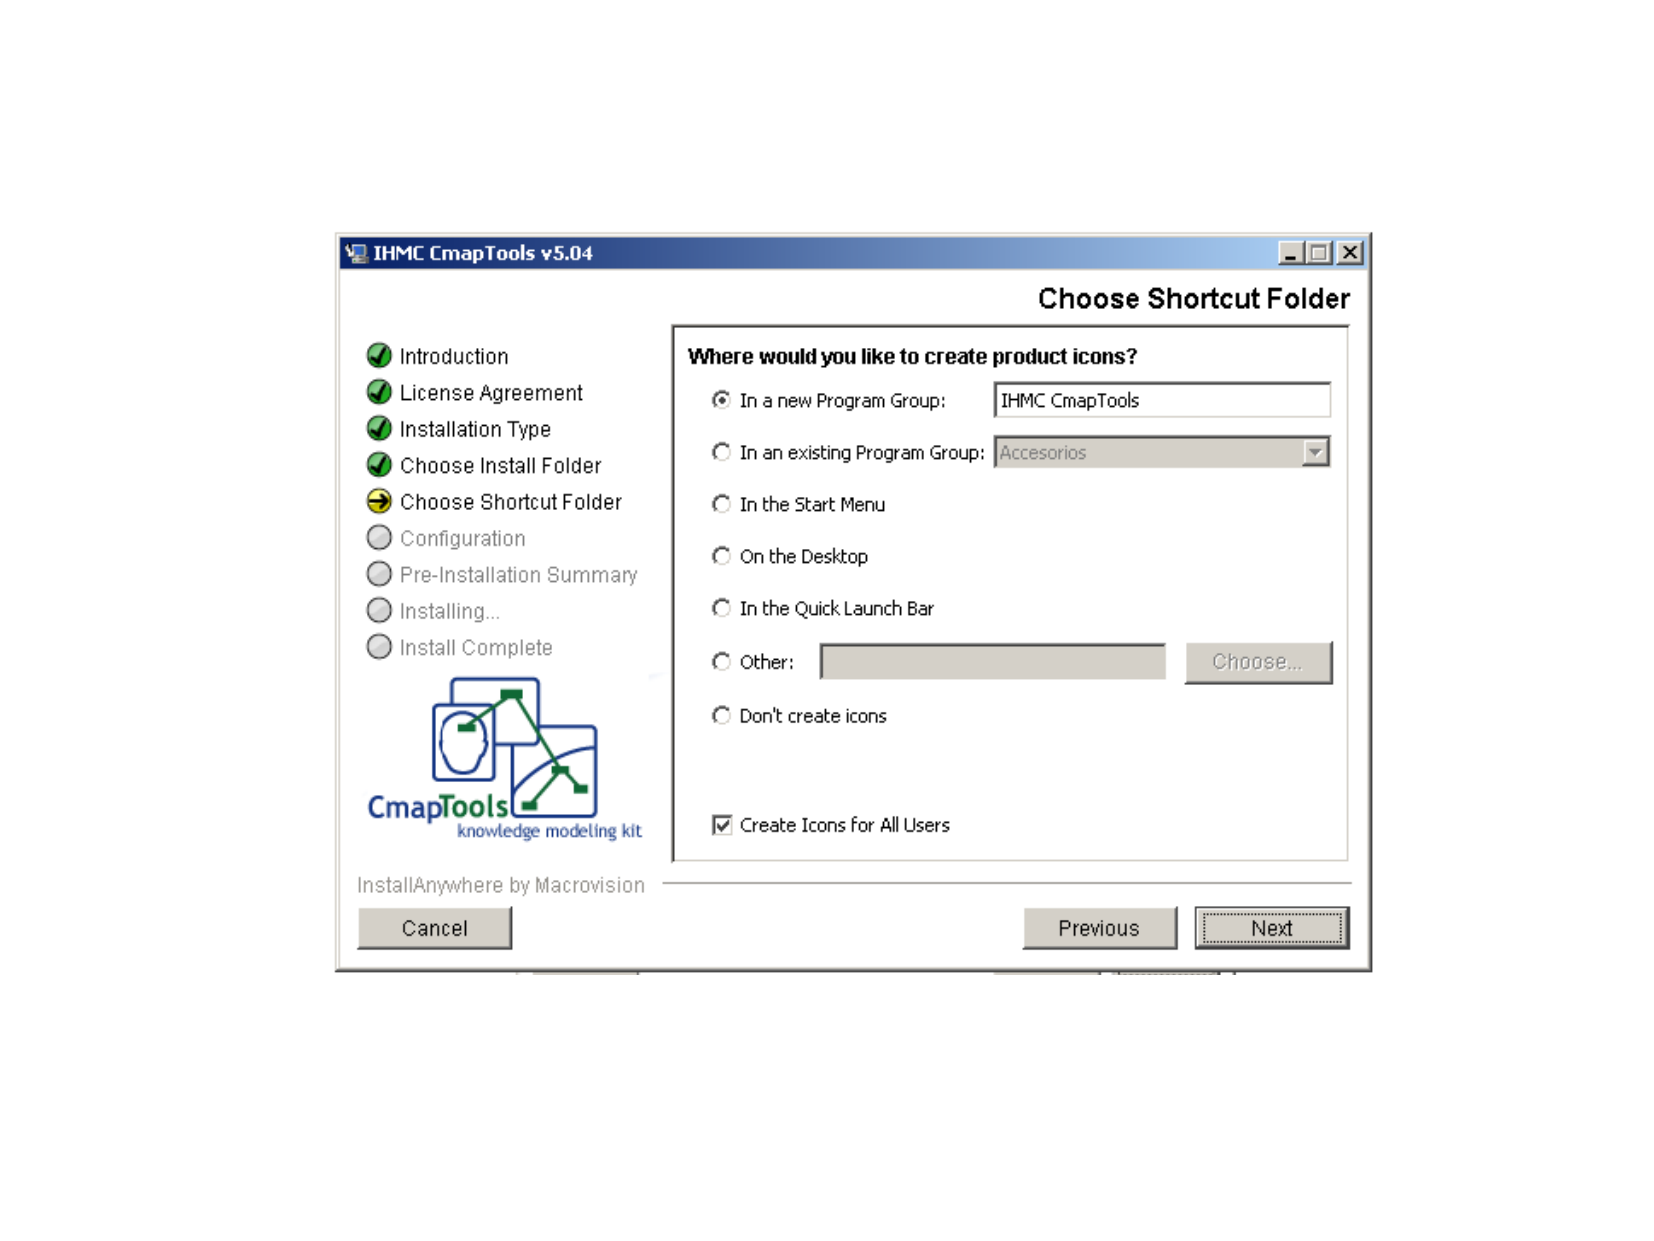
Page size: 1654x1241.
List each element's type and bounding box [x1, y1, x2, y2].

picture [265, 206, 1388, 975]
